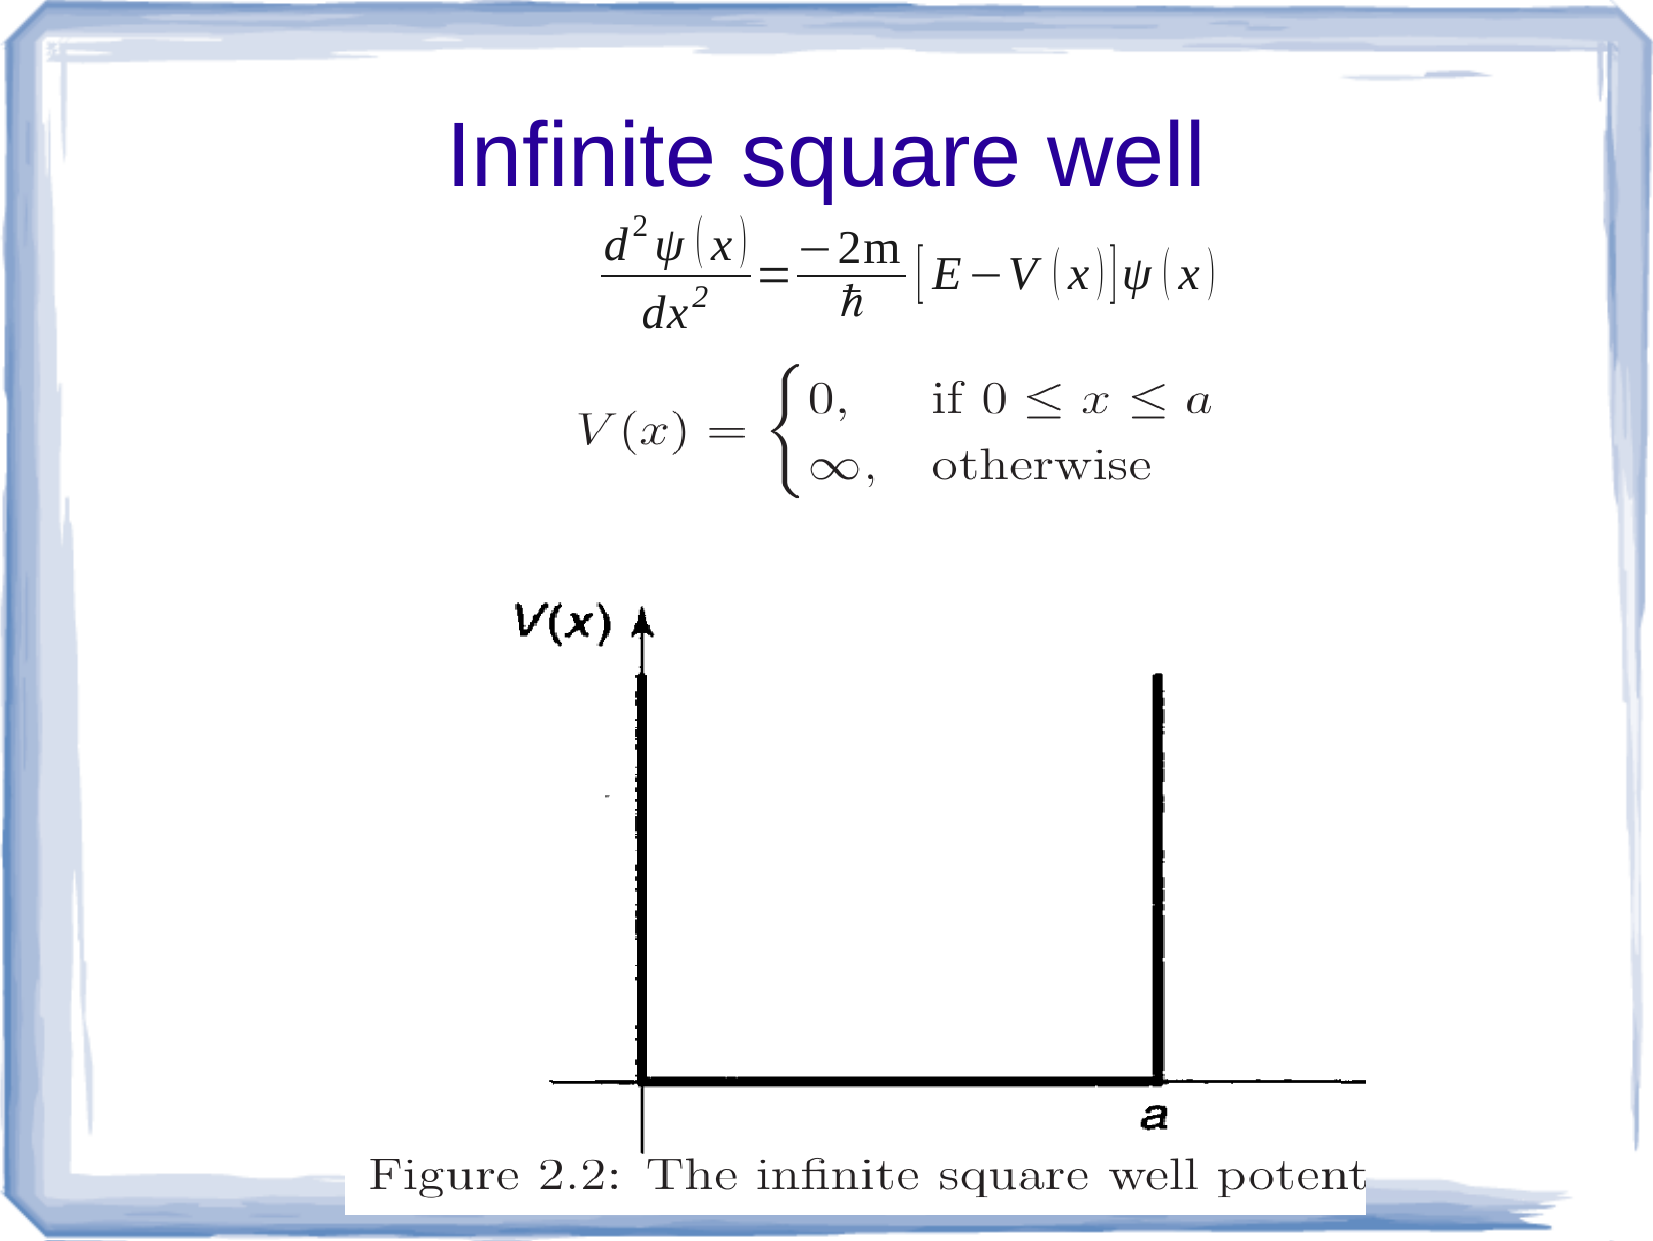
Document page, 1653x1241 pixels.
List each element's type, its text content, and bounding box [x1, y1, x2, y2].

title Infinite square well [82, 49, 1571, 257]
picture [0, 0, 1653, 1241]
chart [584, 209, 1236, 347]
